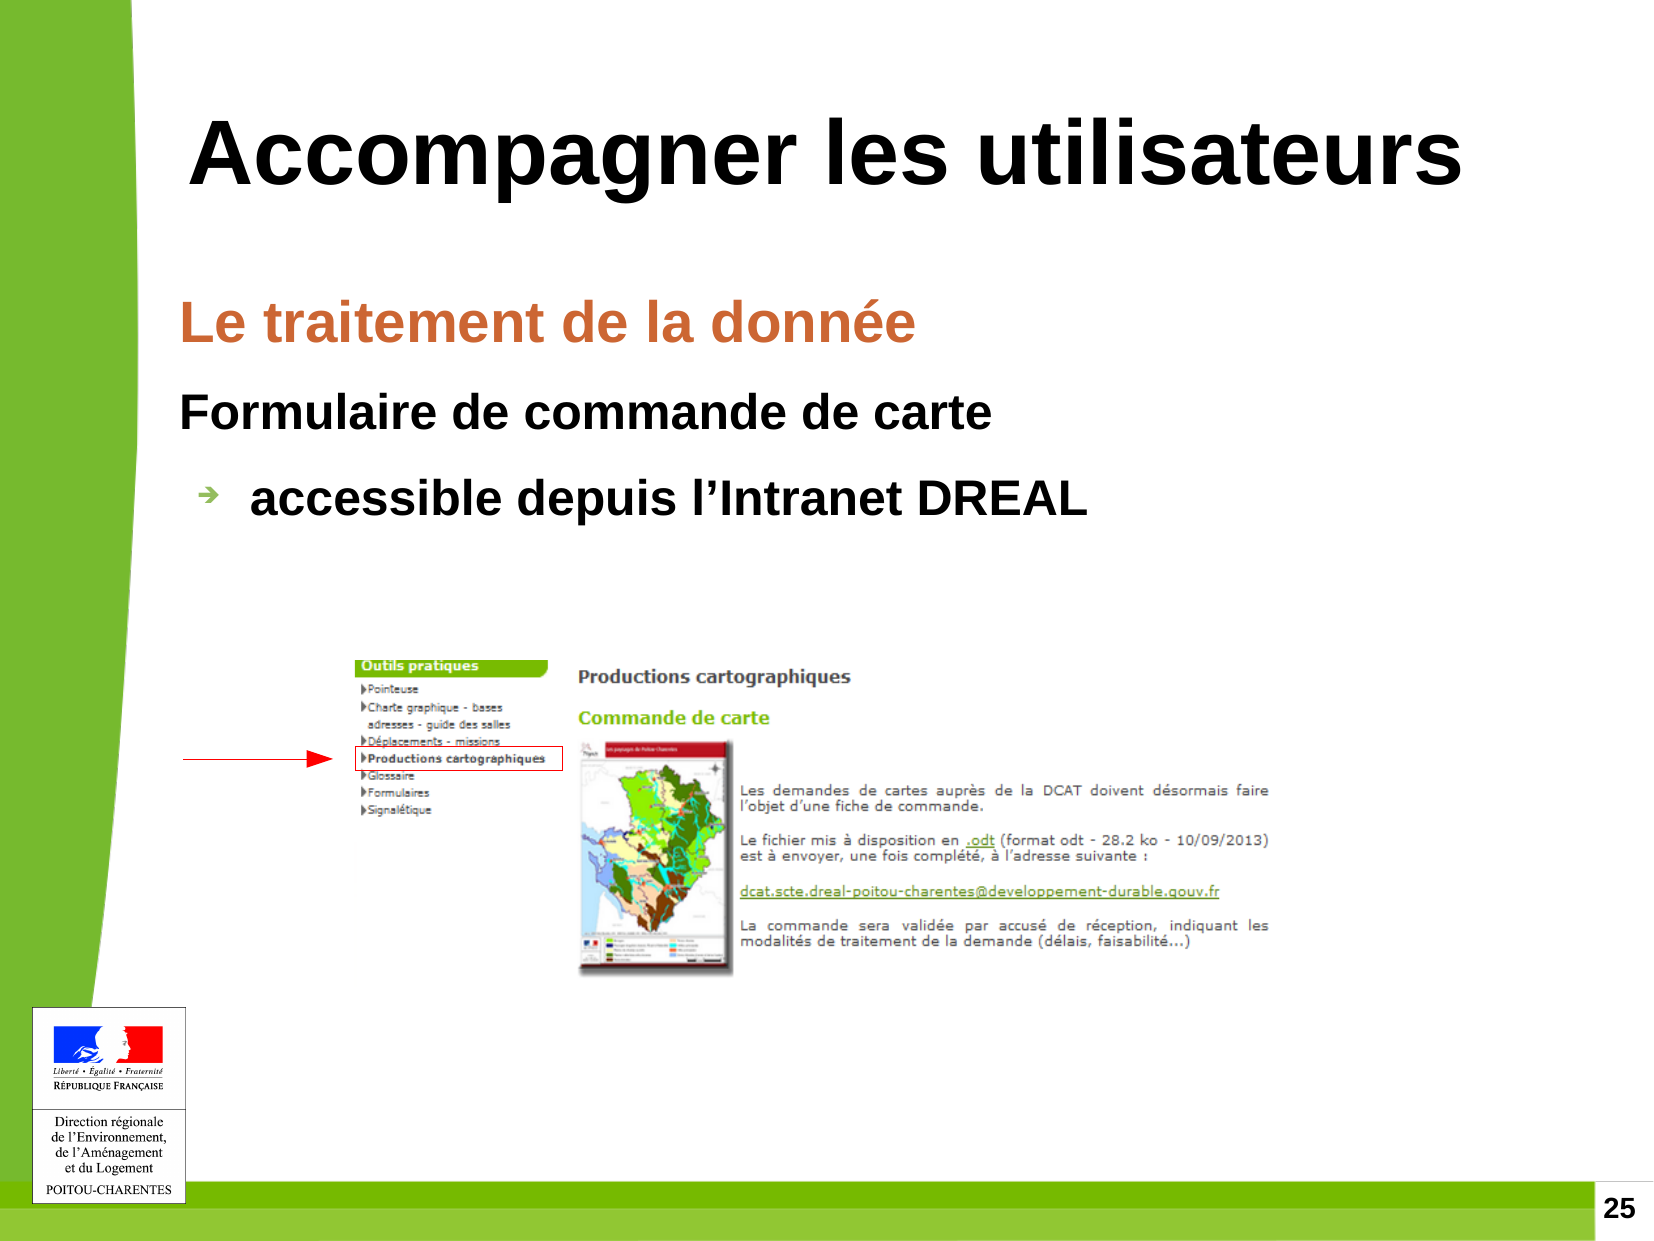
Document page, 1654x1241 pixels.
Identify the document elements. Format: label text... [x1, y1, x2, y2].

picture [0, 0, 1654, 1241]
list Le traitement de la donnée Formulaire de commande de carte accessible depuis l’Intranet DREAL [179, 290, 1613, 530]
title Accompagner les utilisateurs [82, 49, 1571, 257]
